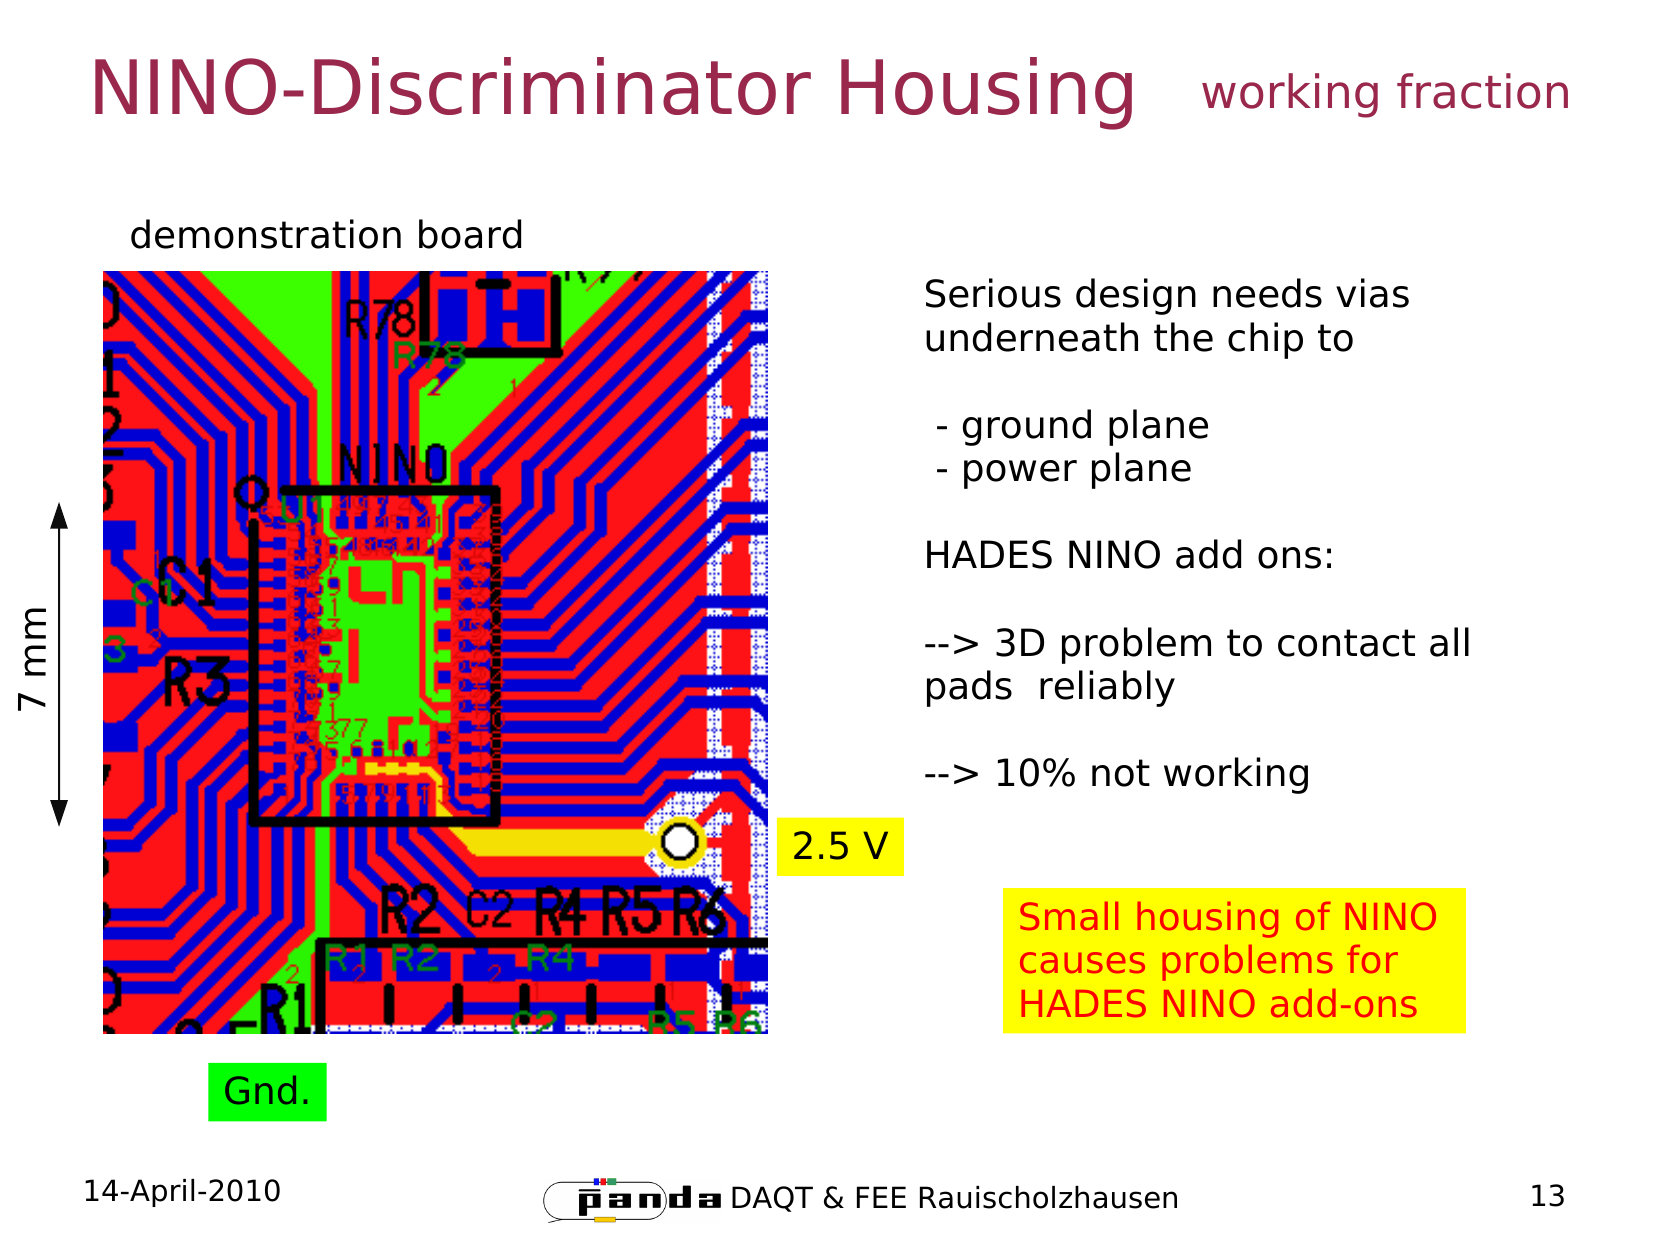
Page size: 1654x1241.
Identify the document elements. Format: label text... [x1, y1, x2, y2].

picture [103, 271, 768, 1034]
text_box Serious design needs vias underneath the chip to - ground plane - power plane HADES NINO add ons: --> 3D problem to contact all pads reliably --> 10% not working [908, 265, 1477, 803]
picture [543, 1178, 721, 1223]
text_box demonstration board [114, 206, 532, 266]
text_box working fraction [1185, 59, 1595, 128]
title NINO-Discriminator Housing [76, 36, 1152, 141]
text_box 7 mm [3, 592, 63, 730]
text_box Gnd. [208, 1062, 325, 1122]
text_box 2.5 V [776, 817, 903, 876]
text_box Small housing of NINO causes problems for HADES NINO add-ons [1003, 888, 1458, 1034]
